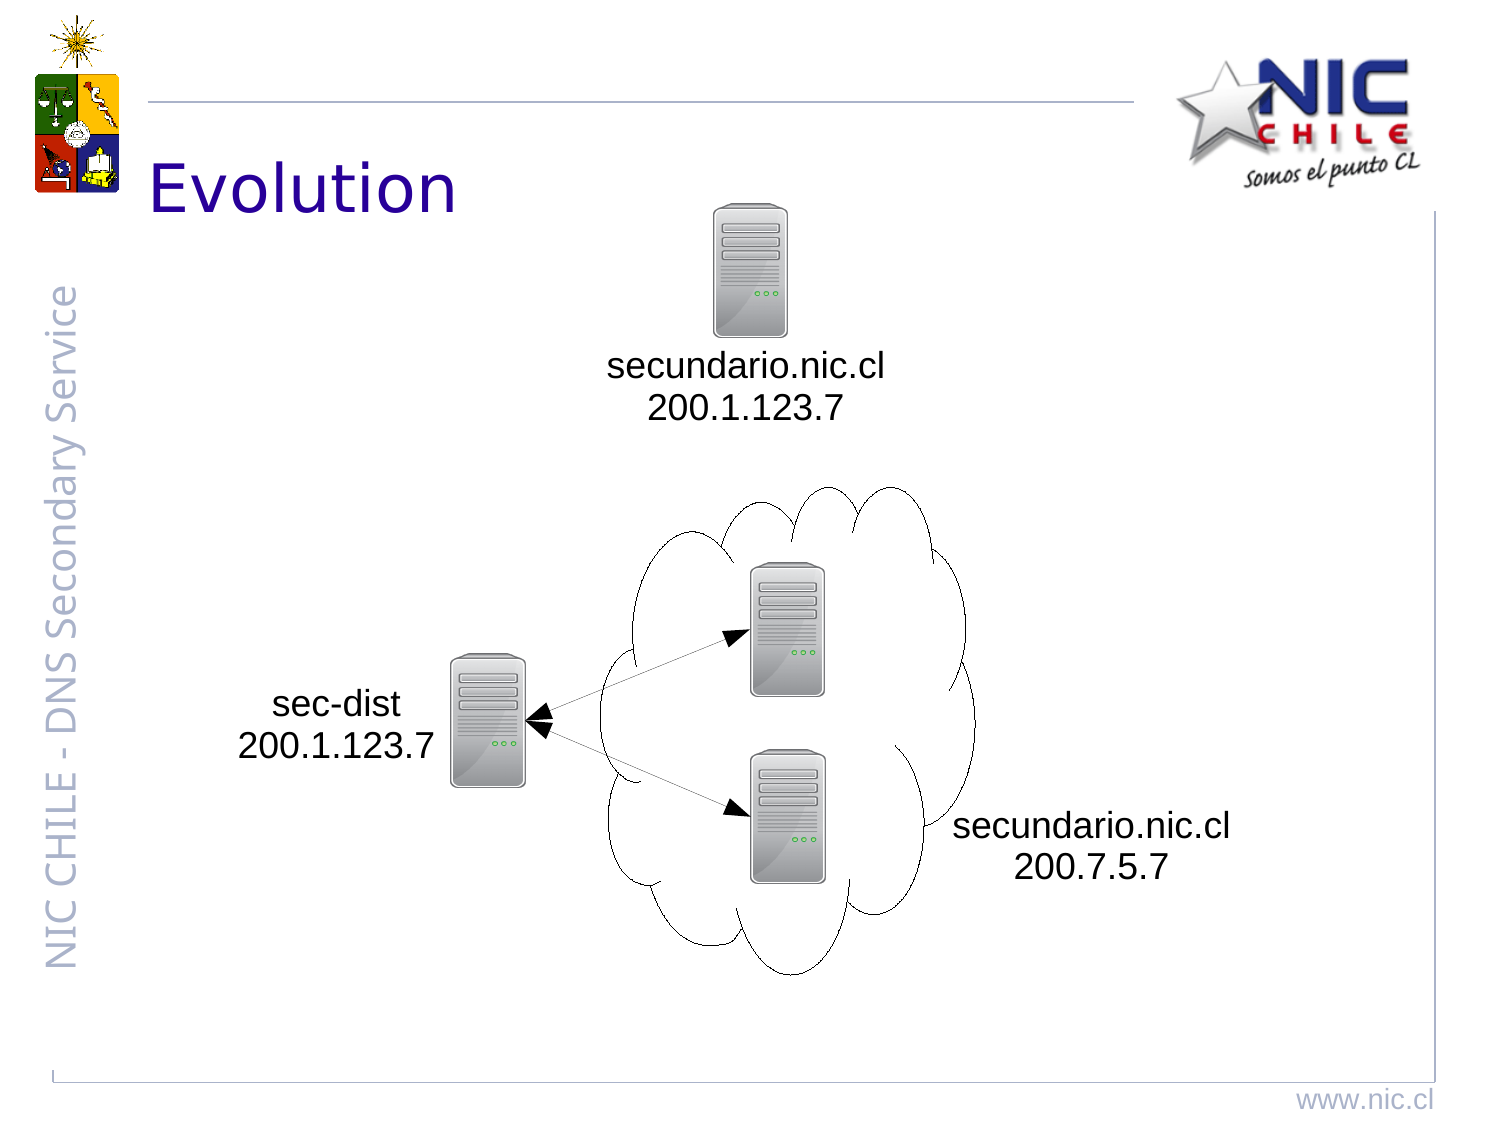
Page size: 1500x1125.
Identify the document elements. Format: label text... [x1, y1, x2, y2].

picture [450, 653, 526, 788]
title Evolution [147, 113, 1353, 266]
text_box secundario.nic.cl 200.1.123.7 [591, 337, 901, 437]
text_box [600, 487, 976, 976]
picture [30, 9, 124, 199]
picture [713, 203, 788, 337]
text_box sec-dist 200.1.123.7 [222, 675, 451, 774]
picture [1134, 37, 1463, 211]
text_box secundario.nic.cl 200.7.5.7 [937, 796, 1247, 938]
